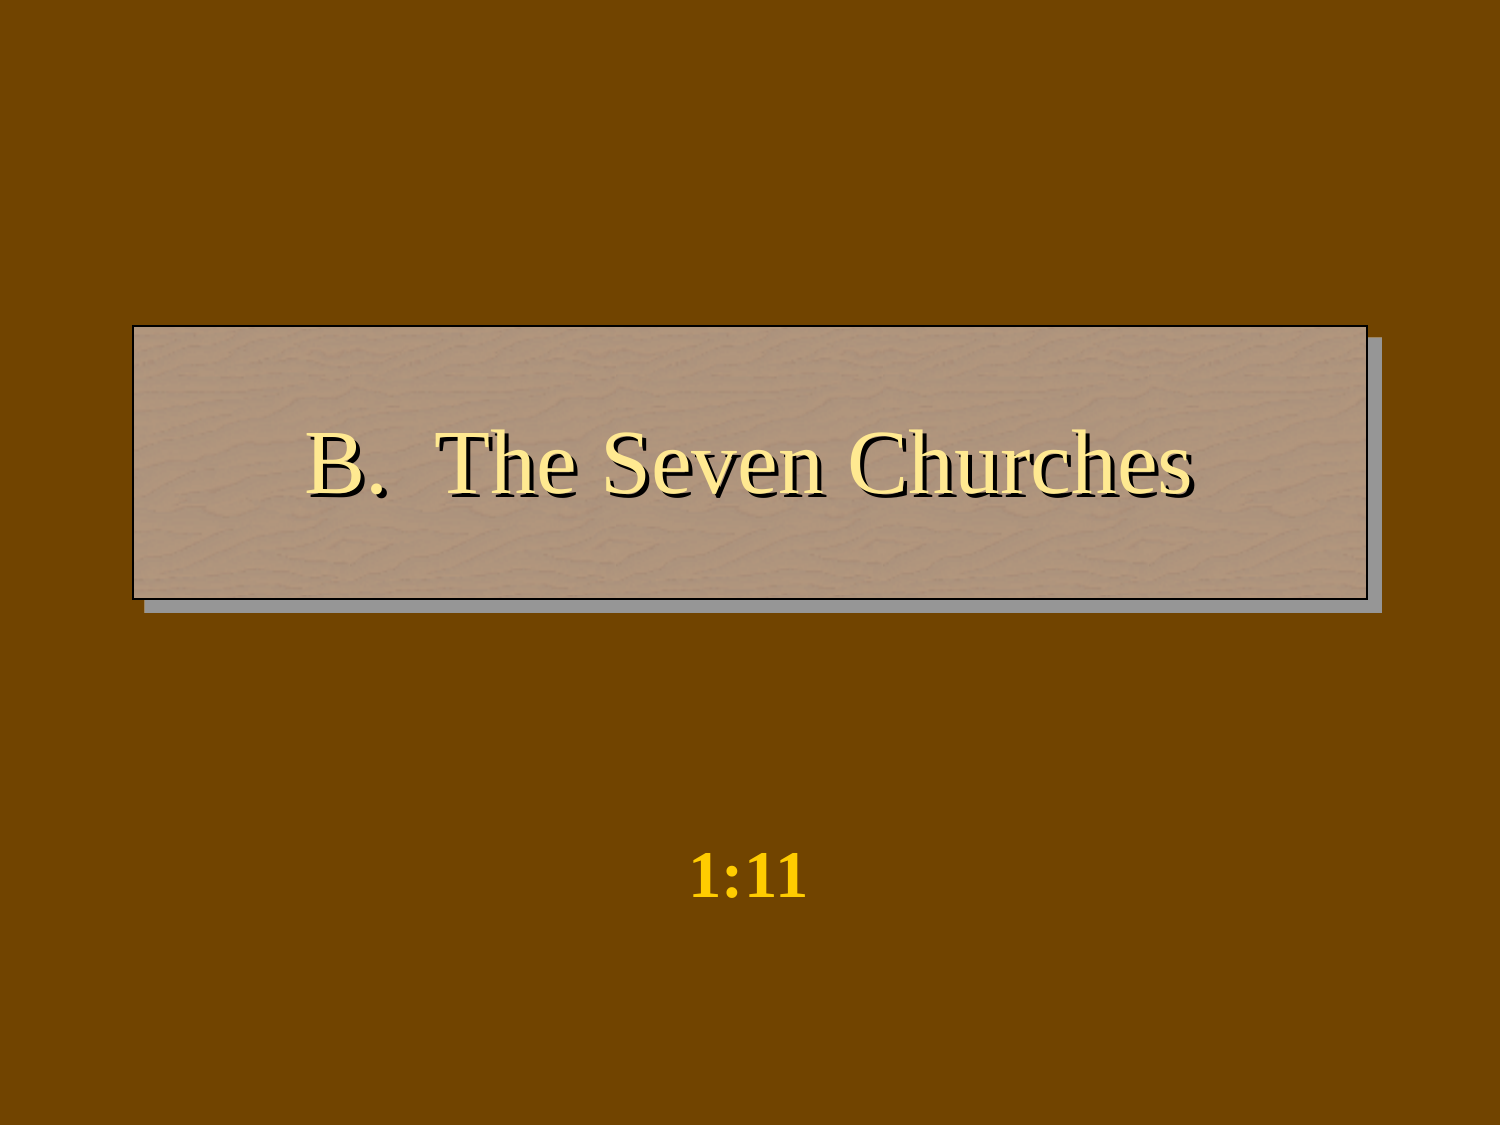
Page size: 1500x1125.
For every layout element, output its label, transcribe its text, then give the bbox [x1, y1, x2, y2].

title B. The Seven Churches [150, 337, 1351, 588]
subtitle 1:11 [112, 699, 1388, 1051]
picture [134, 327, 1366, 598]
